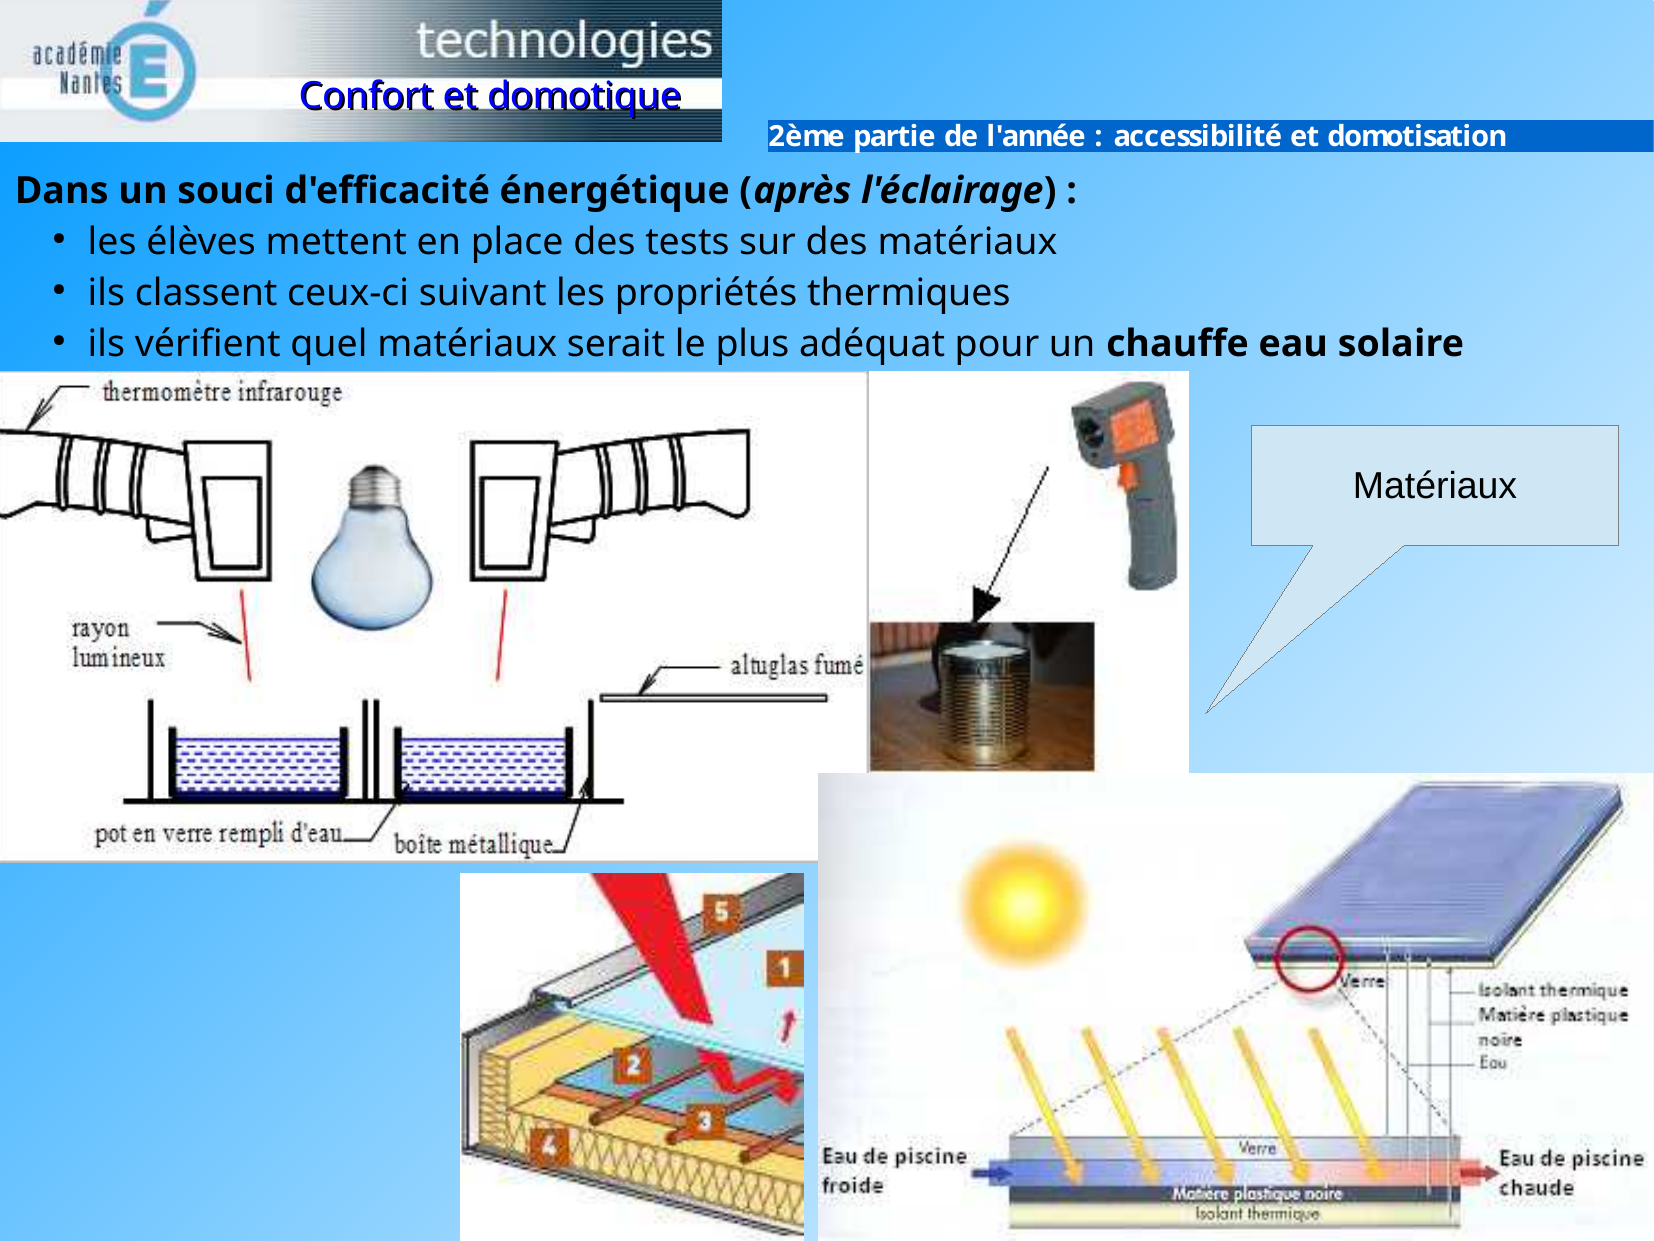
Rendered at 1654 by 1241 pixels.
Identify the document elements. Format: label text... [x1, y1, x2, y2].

text_box Matériaux [1205, 425, 1619, 714]
picture [460, 873, 804, 1241]
picture [0, 371, 1653, 1241]
picture [0, 0, 1654, 155]
text_box Confort et domotique [247, 70, 733, 118]
text_box Dans un souci d'efficacité énergétique (après l'éclairage) : les élèves mettent en place des tests sur des matériaux ils classent ceux-ci suivant les propriétés thermiques ils vérifient quel matériaux serait le plus adéquat pour un chauffe eau solaire [0, 155, 1654, 358]
